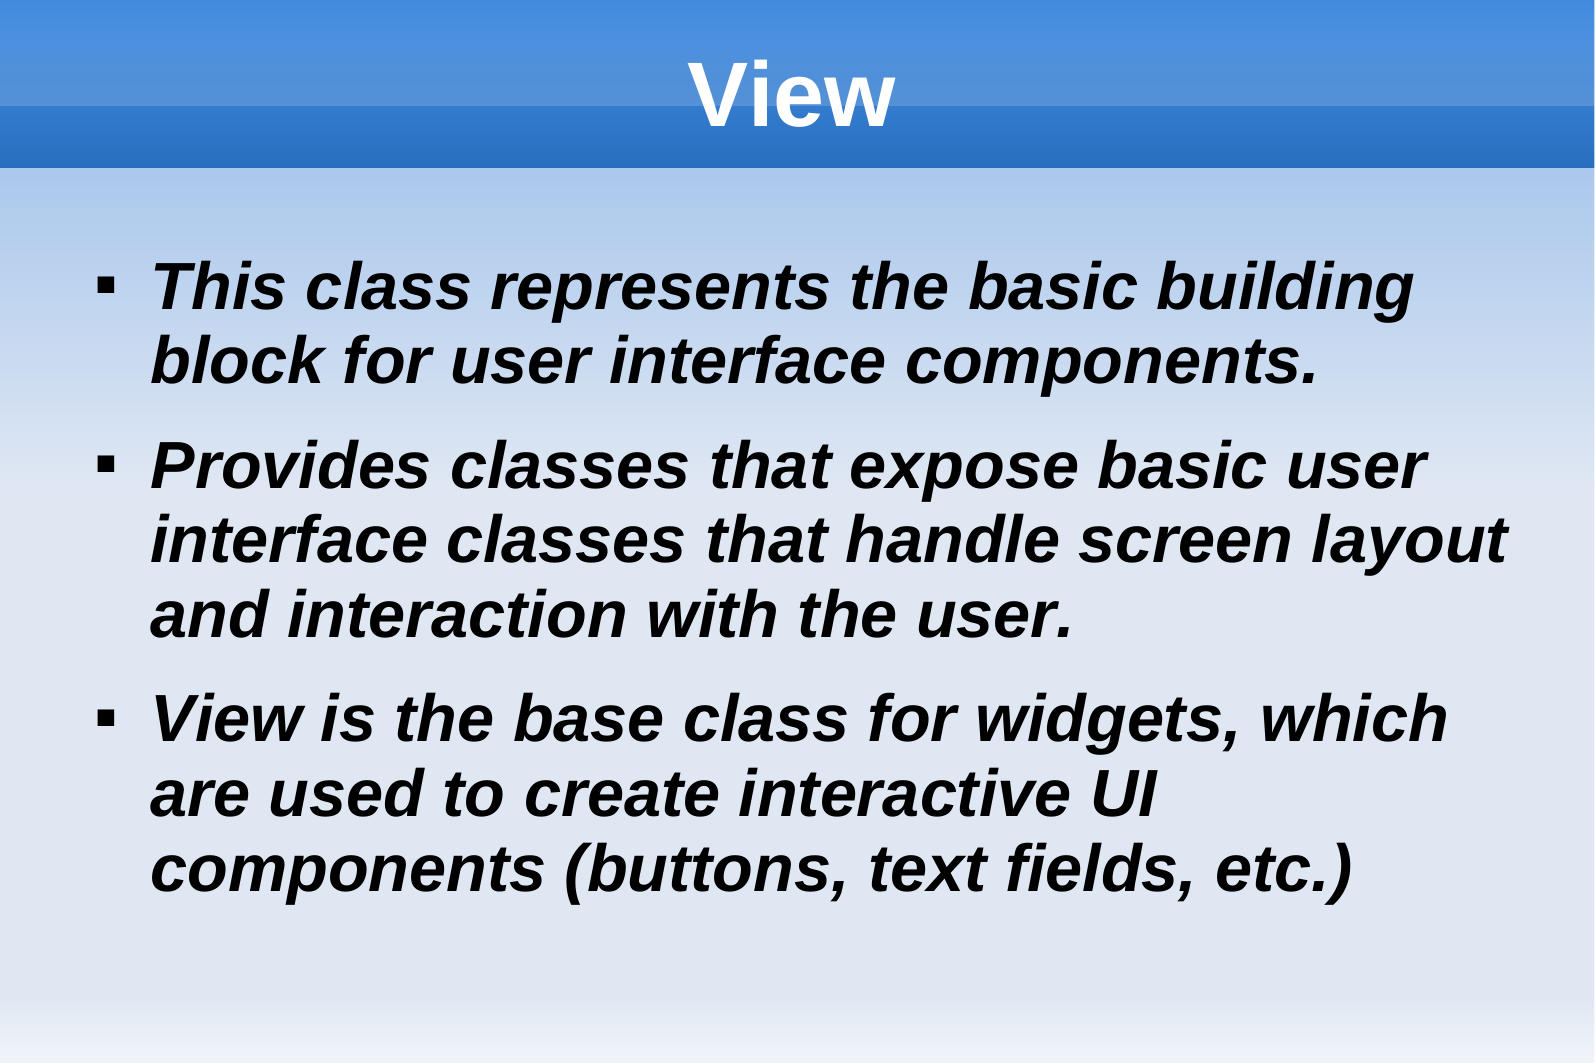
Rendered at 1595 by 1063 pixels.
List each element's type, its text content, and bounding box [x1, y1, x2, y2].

title View [74, 13, 1510, 177]
list This class represents the basic building block for user interface components. Provides classes that expose basic user interface classes that handle screen layout and interaction with the user. View is the base class for widgets, which are used to create interactive UI components (buttons, text fields, etc.) [79, 248, 1515, 984]
picture [0, 0, 1595, 1063]
